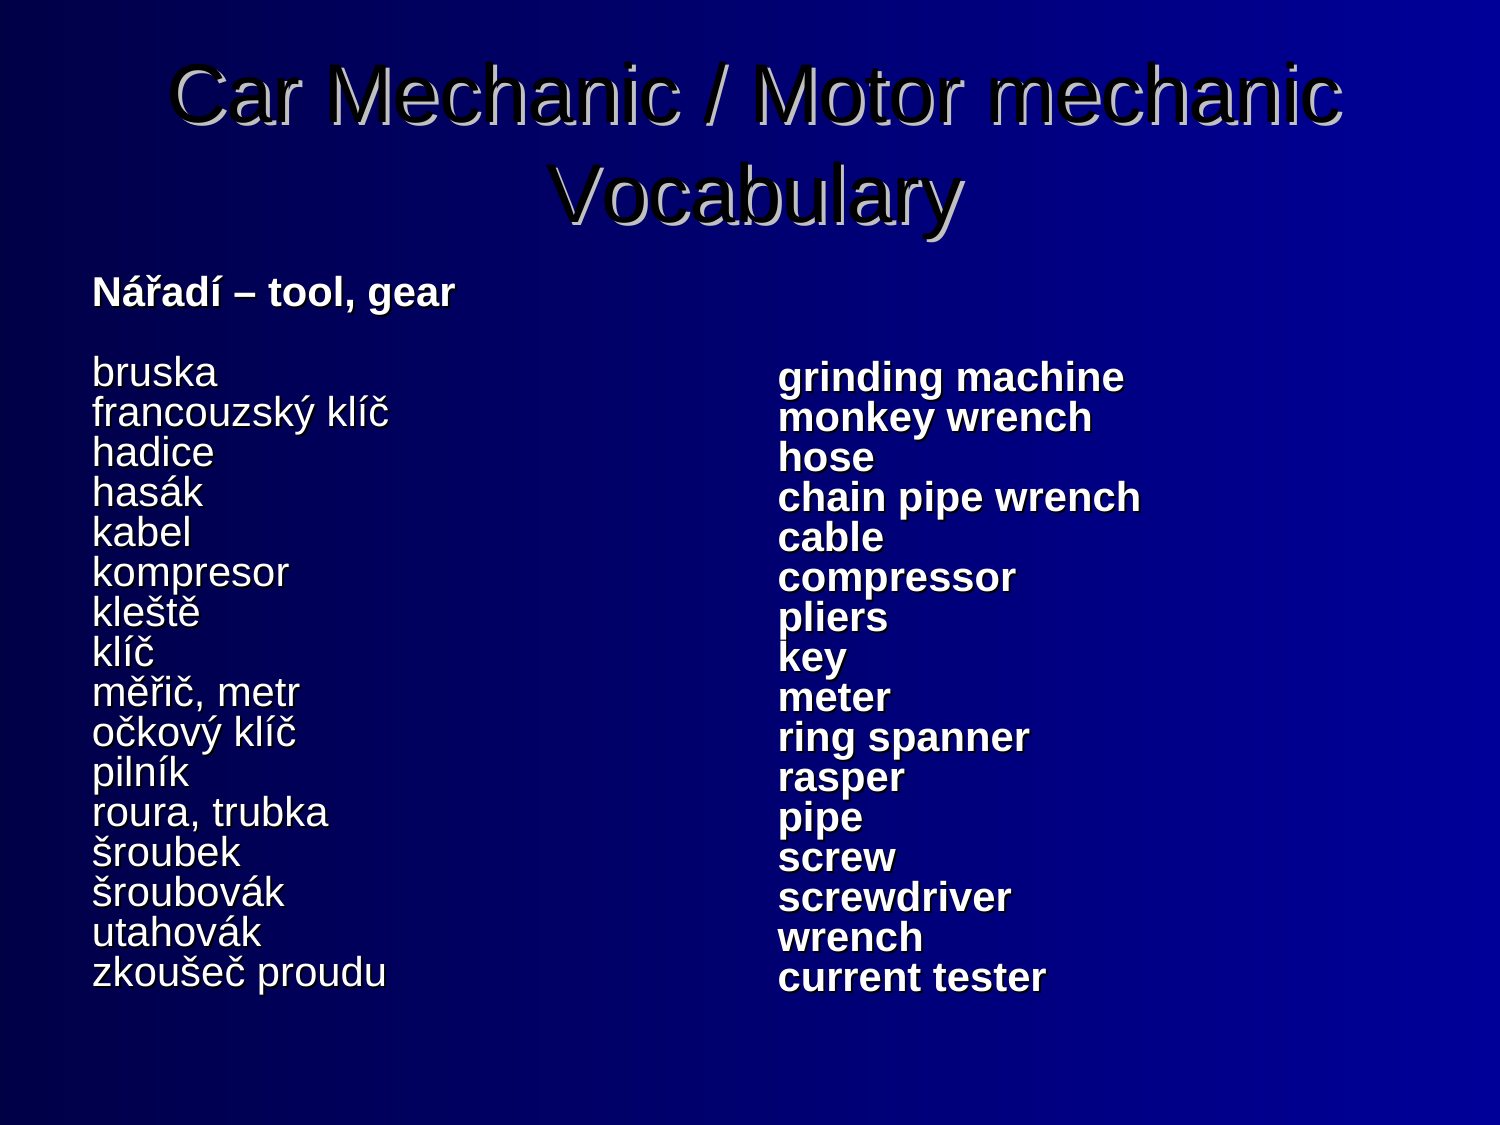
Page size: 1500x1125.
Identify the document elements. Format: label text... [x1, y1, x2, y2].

list Nářadí – tool, gear bruska francouzský klíč hadice hasák kabel kompresor kleště klíč měřič, metr očkový klíč pilník roura, trubka šroubek šroubovák utahovák zkoušeč proudu [76, 267, 740, 1030]
title Car Mechanic / Motor mechanic Vocabulary [75, 0, 1426, 347]
list grinding machine monkey wrench hose chain pipe wrench cable compressor pliers key meter ring spanner rasper pipe screw screwdriver wrench current tester [762, 262, 1426, 1038]
